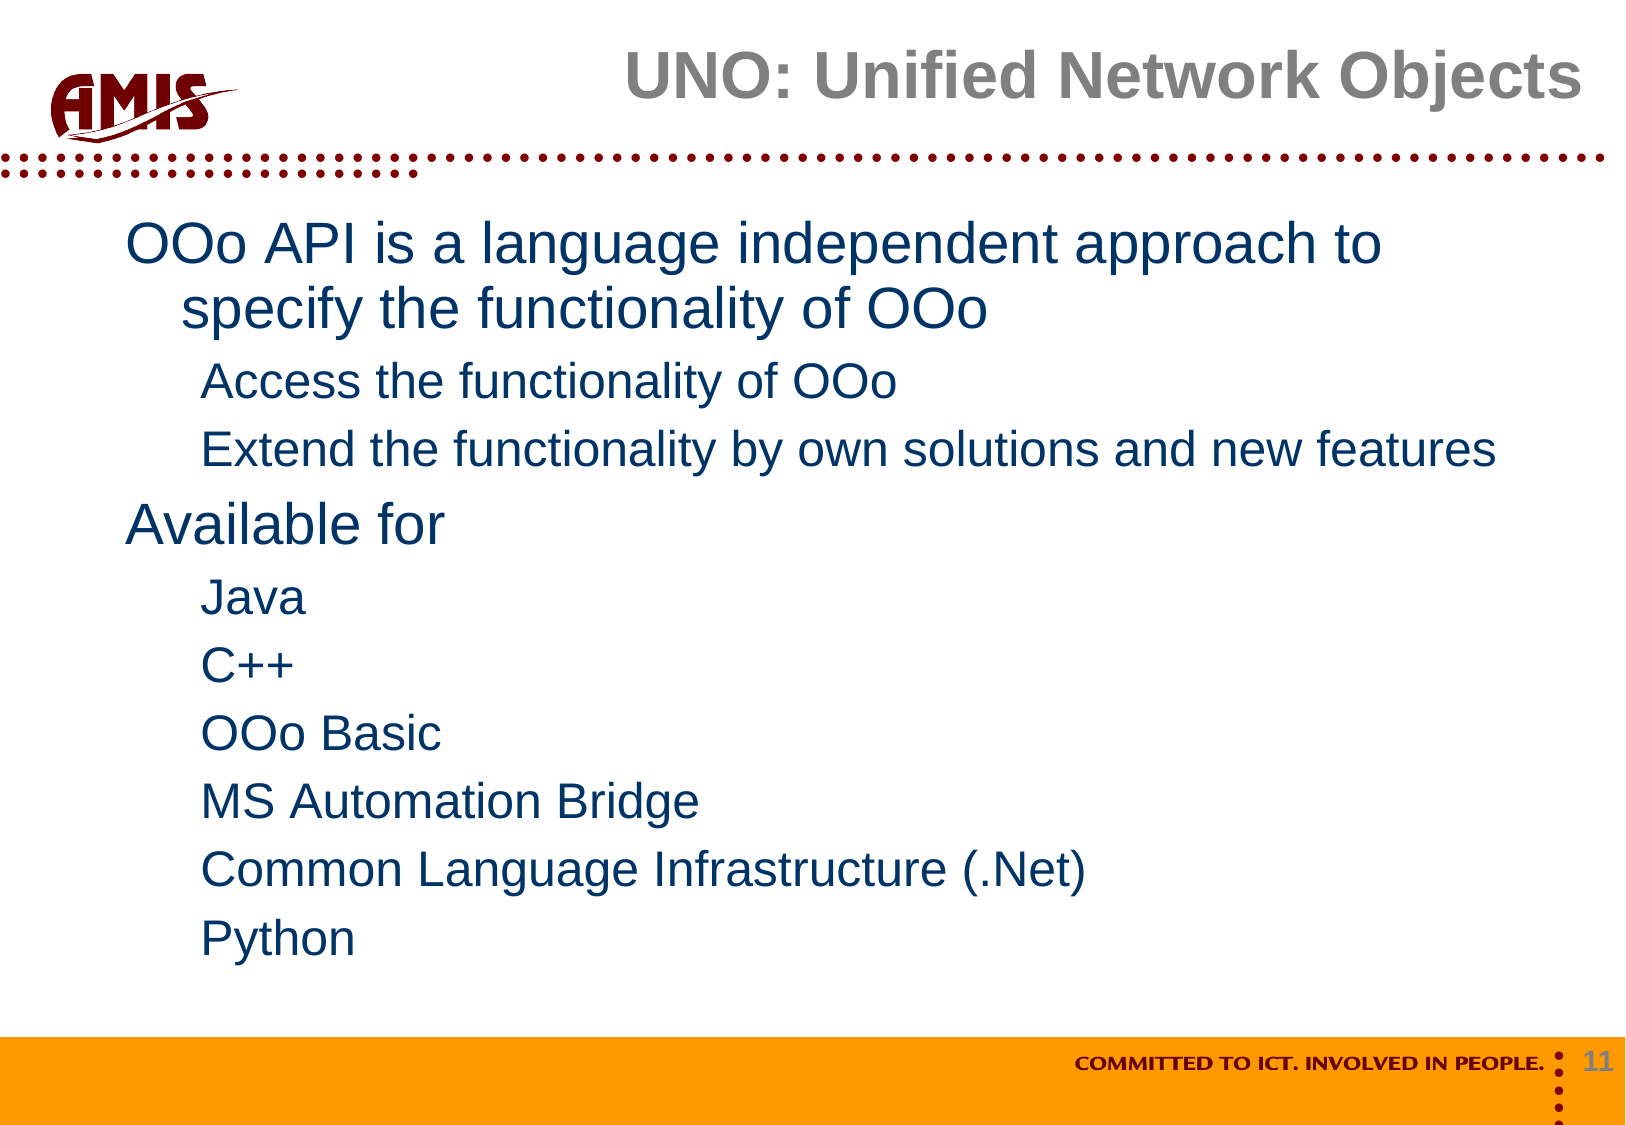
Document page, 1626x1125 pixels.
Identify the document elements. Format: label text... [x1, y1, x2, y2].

picture [1074, 1055, 1544, 1071]
title UNO: Unified Network Objects [262, 27, 1585, 123]
picture [50, 73, 238, 144]
list OOo API is a language independent approach to specify the functionality of OOo Access the functionality of OOo Extend the functionality by own solutions and new features Available for Java C++ OOo Basic MS Automation Bridge Common Language Infrastructure (.Net) Python [124, 210, 1500, 1061]
